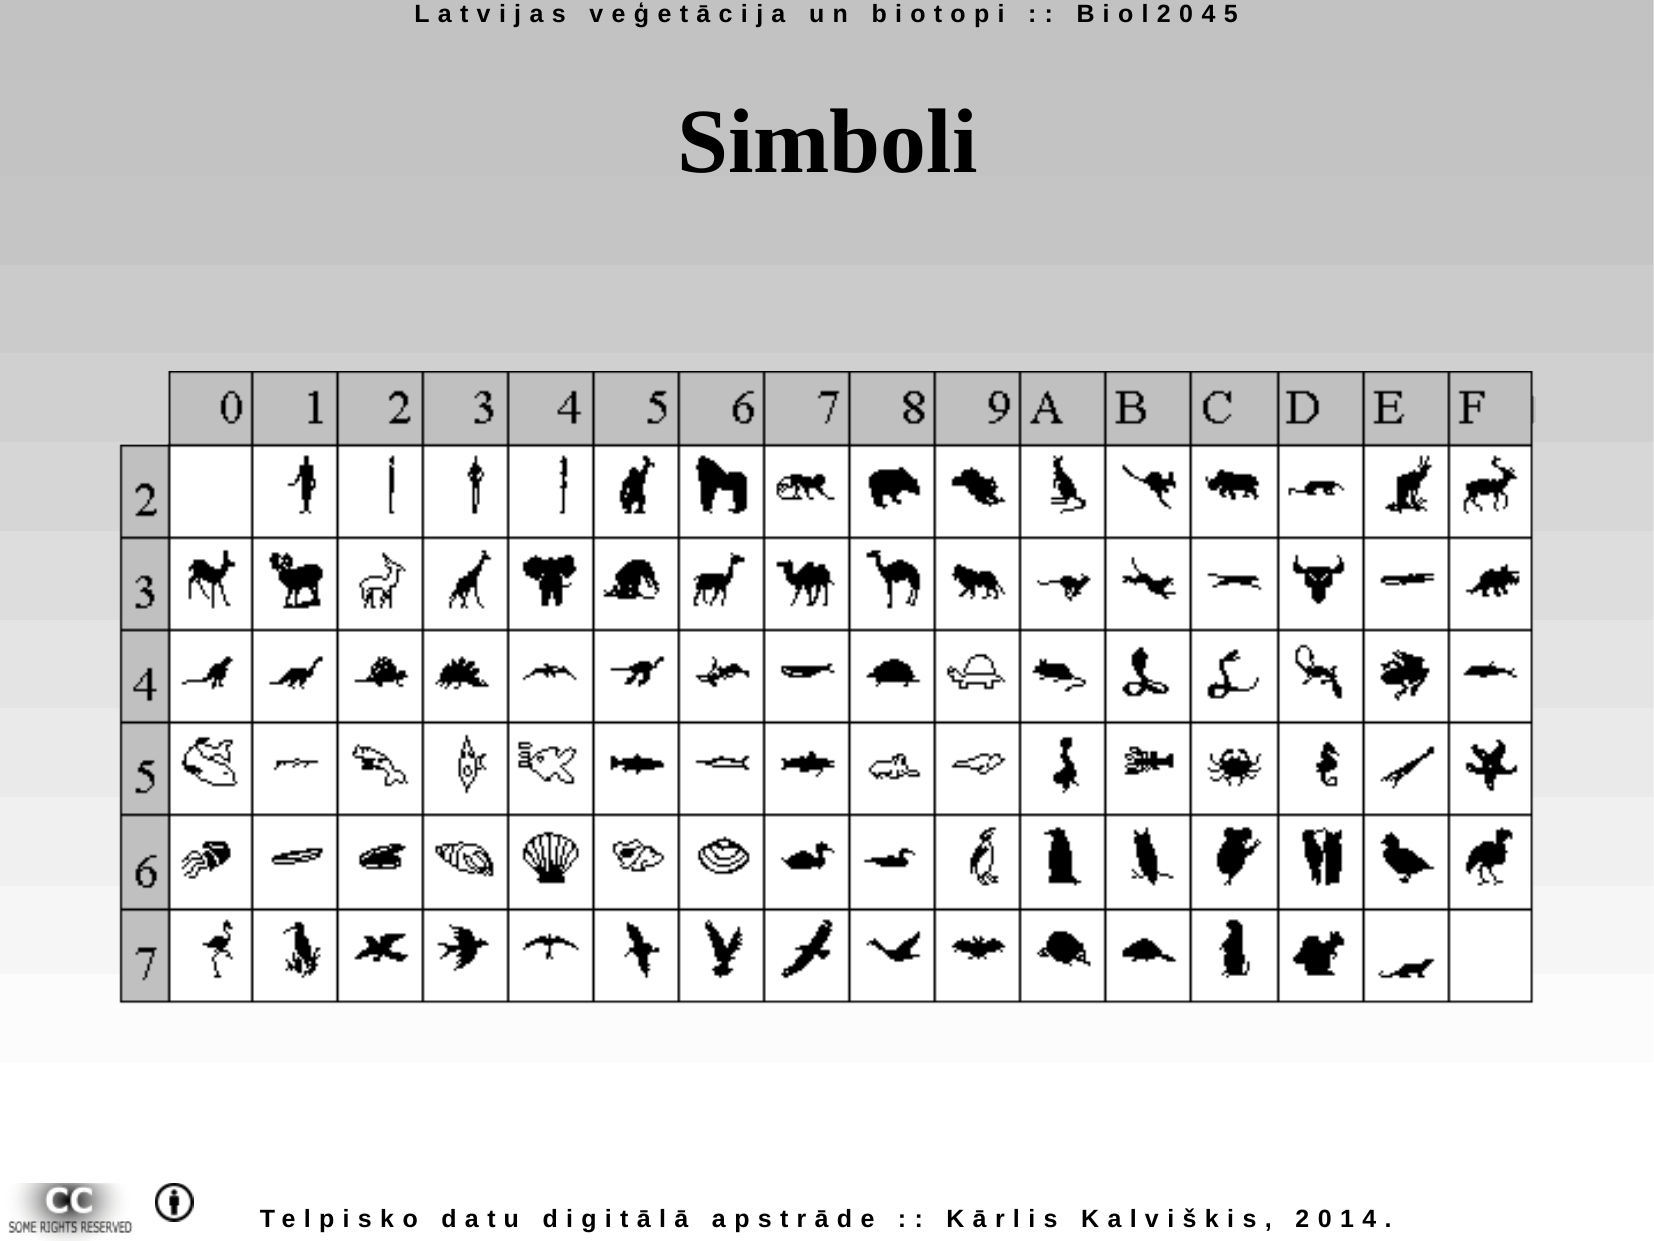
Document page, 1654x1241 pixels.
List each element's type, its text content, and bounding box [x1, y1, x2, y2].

title Simboli [59, 37, 1596, 246]
picture [0, 0, 1654, 1241]
